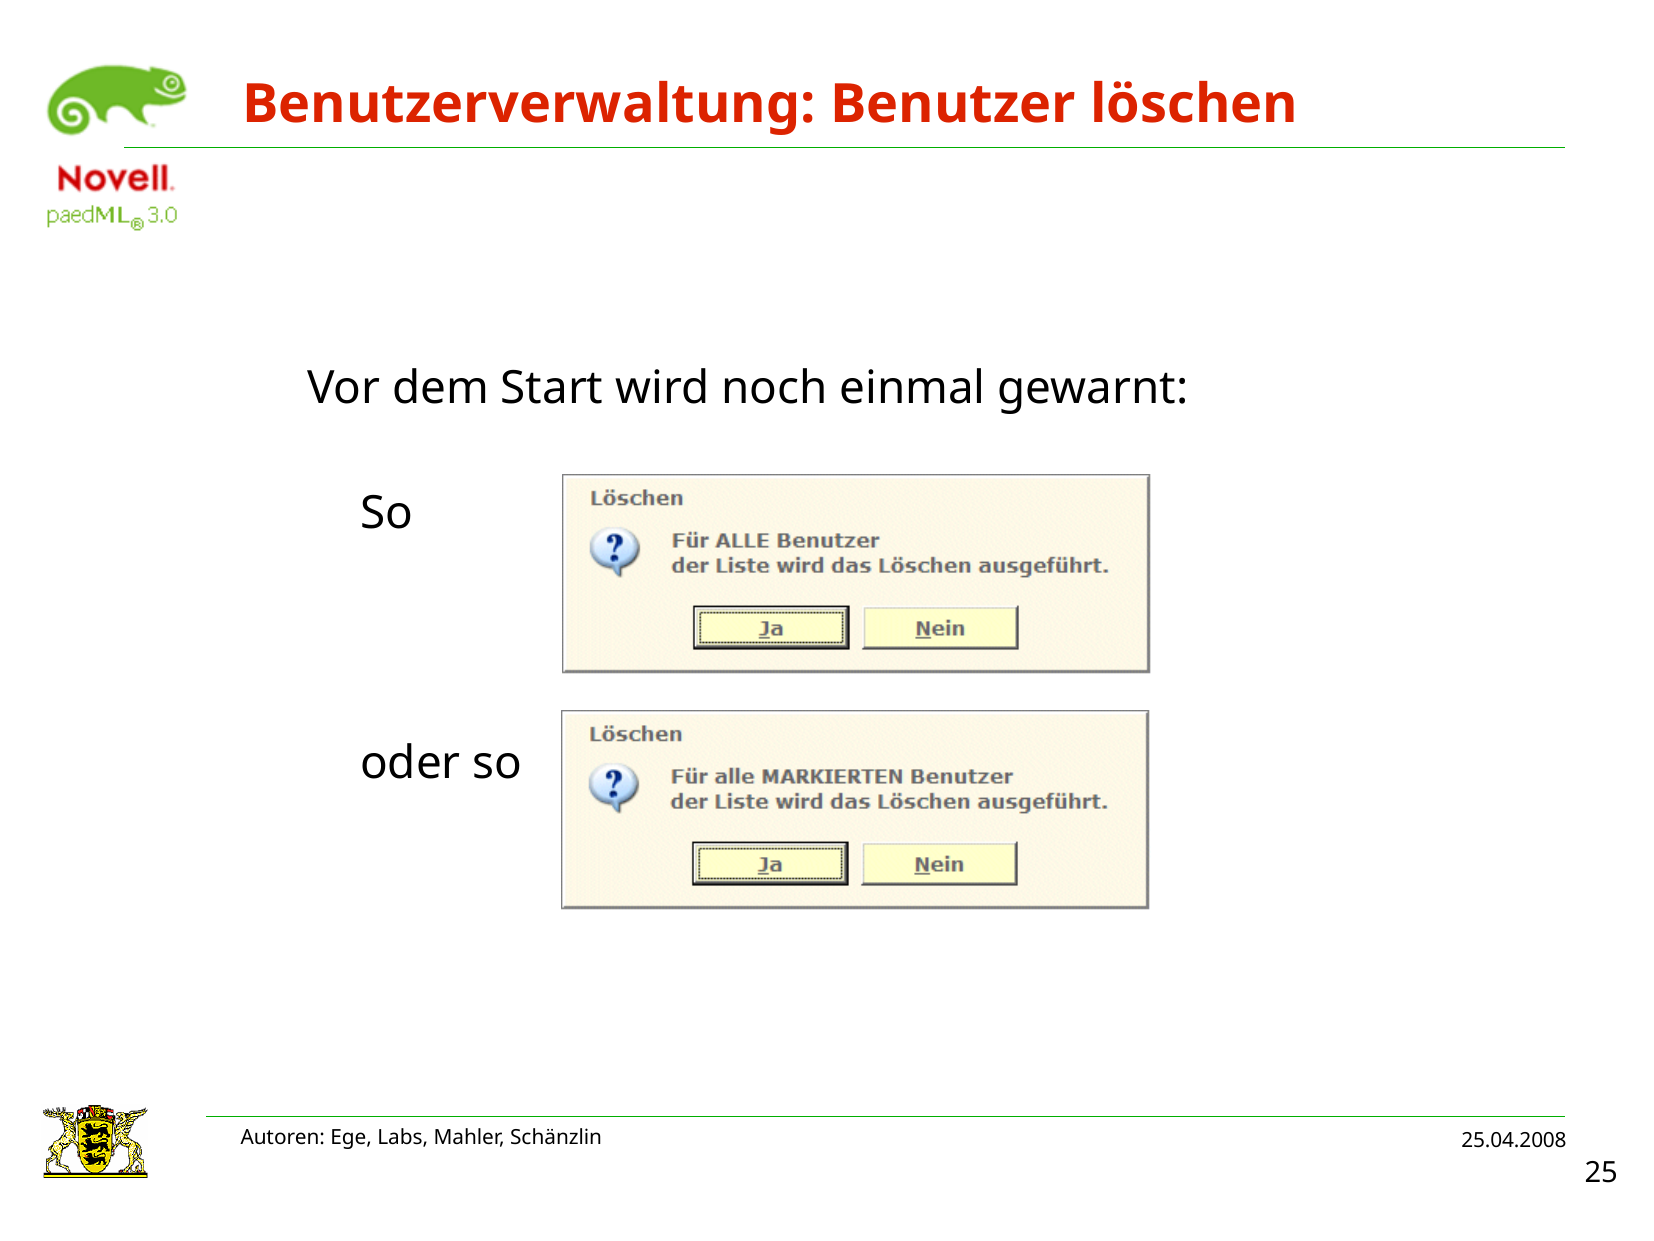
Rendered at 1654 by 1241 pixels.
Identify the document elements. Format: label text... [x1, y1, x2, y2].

picture [561, 710, 1151, 911]
list Vor dem Start wird noch einmal gewarnt: So oder so [289, 354, 1447, 953]
picture [41, 1104, 148, 1180]
title Benutzerverwaltung: Benutzer löschen [242, 67, 1577, 136]
picture [562, 474, 1152, 675]
picture [29, 34, 199, 237]
